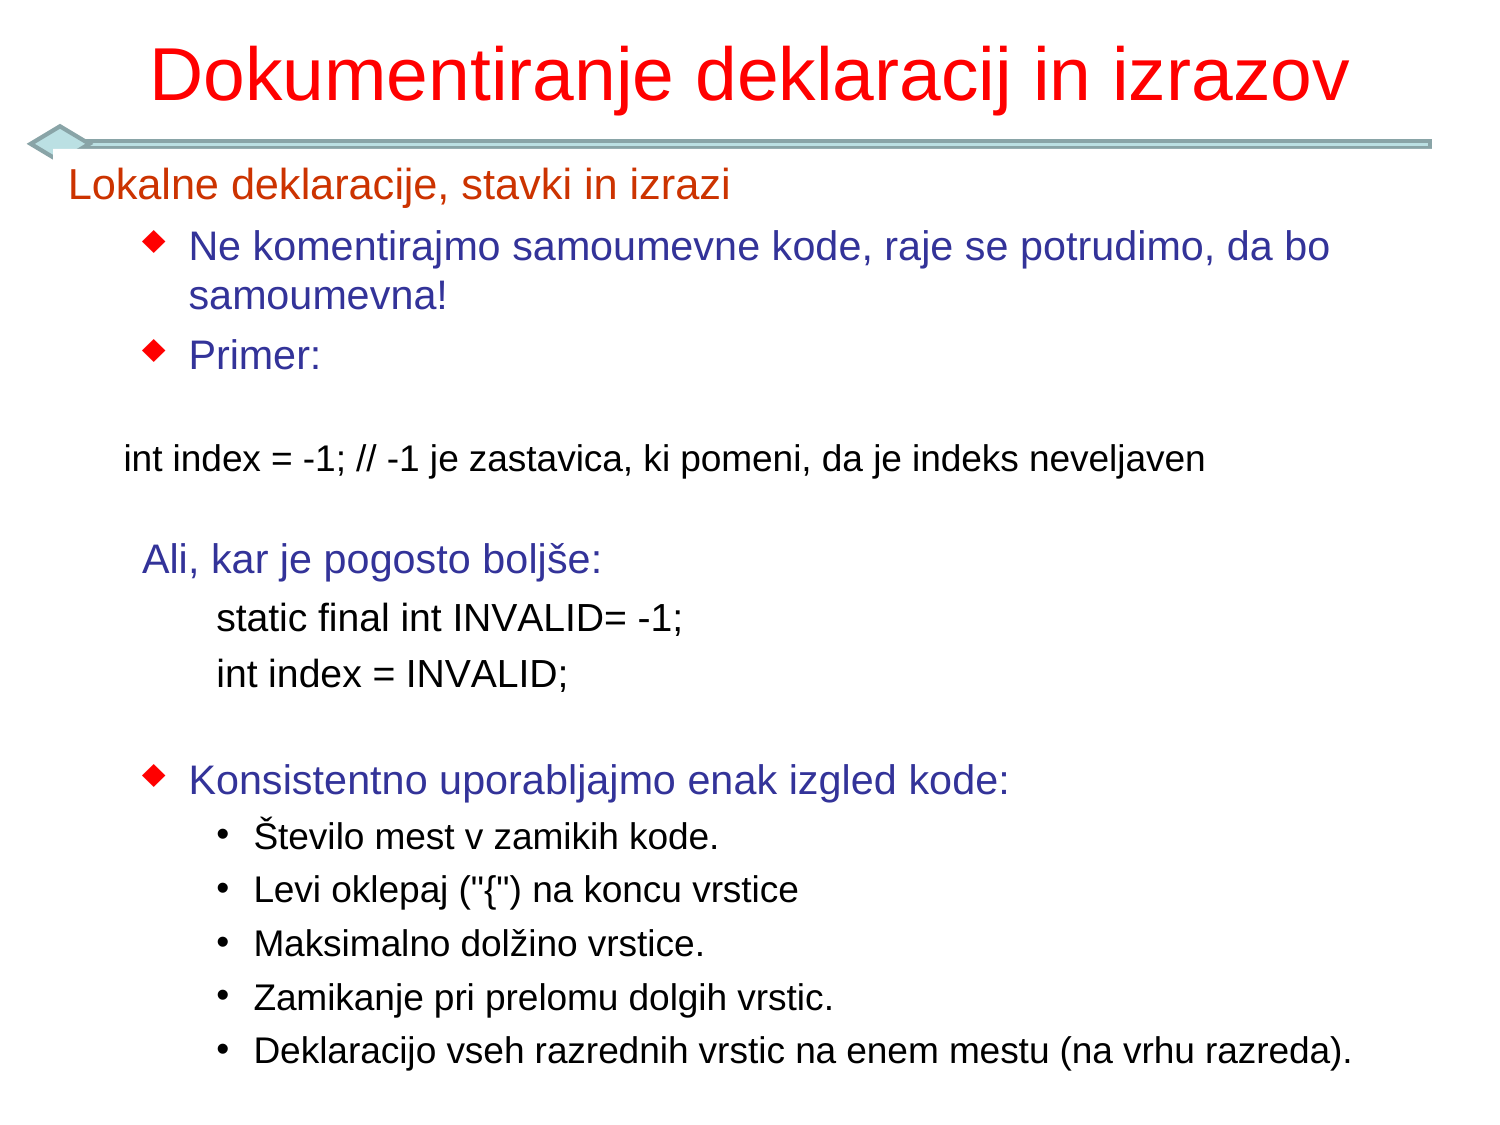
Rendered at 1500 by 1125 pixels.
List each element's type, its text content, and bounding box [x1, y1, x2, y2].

title Dokumentiranje deklaracij in izrazov [75, 0, 1426, 141]
list Lokalne deklaracije, stavki in izrazi Ne komentirajmo samoumevne kode, raje se potrudimo, da bo samoumevna! Primer: int index = -1; // -1 je zastavica, ki pomeni, da je indeks neveljaven Ali, kar je pogosto boljše: static final int INVALID= -1; int index = INVALID; Konsistentno uporabljajmo enak izgled kode: Število mest v zamikih kode. Levi oklepaj ("{") na koncu vrstice Maksimalno dolžino vrstice. Zamikanje pri prelomu dolgih vrstic. Deklaracijo vseh razrednih vrstic na enem mestu (na vrhu razreda). [53, 148, 1500, 1090]
